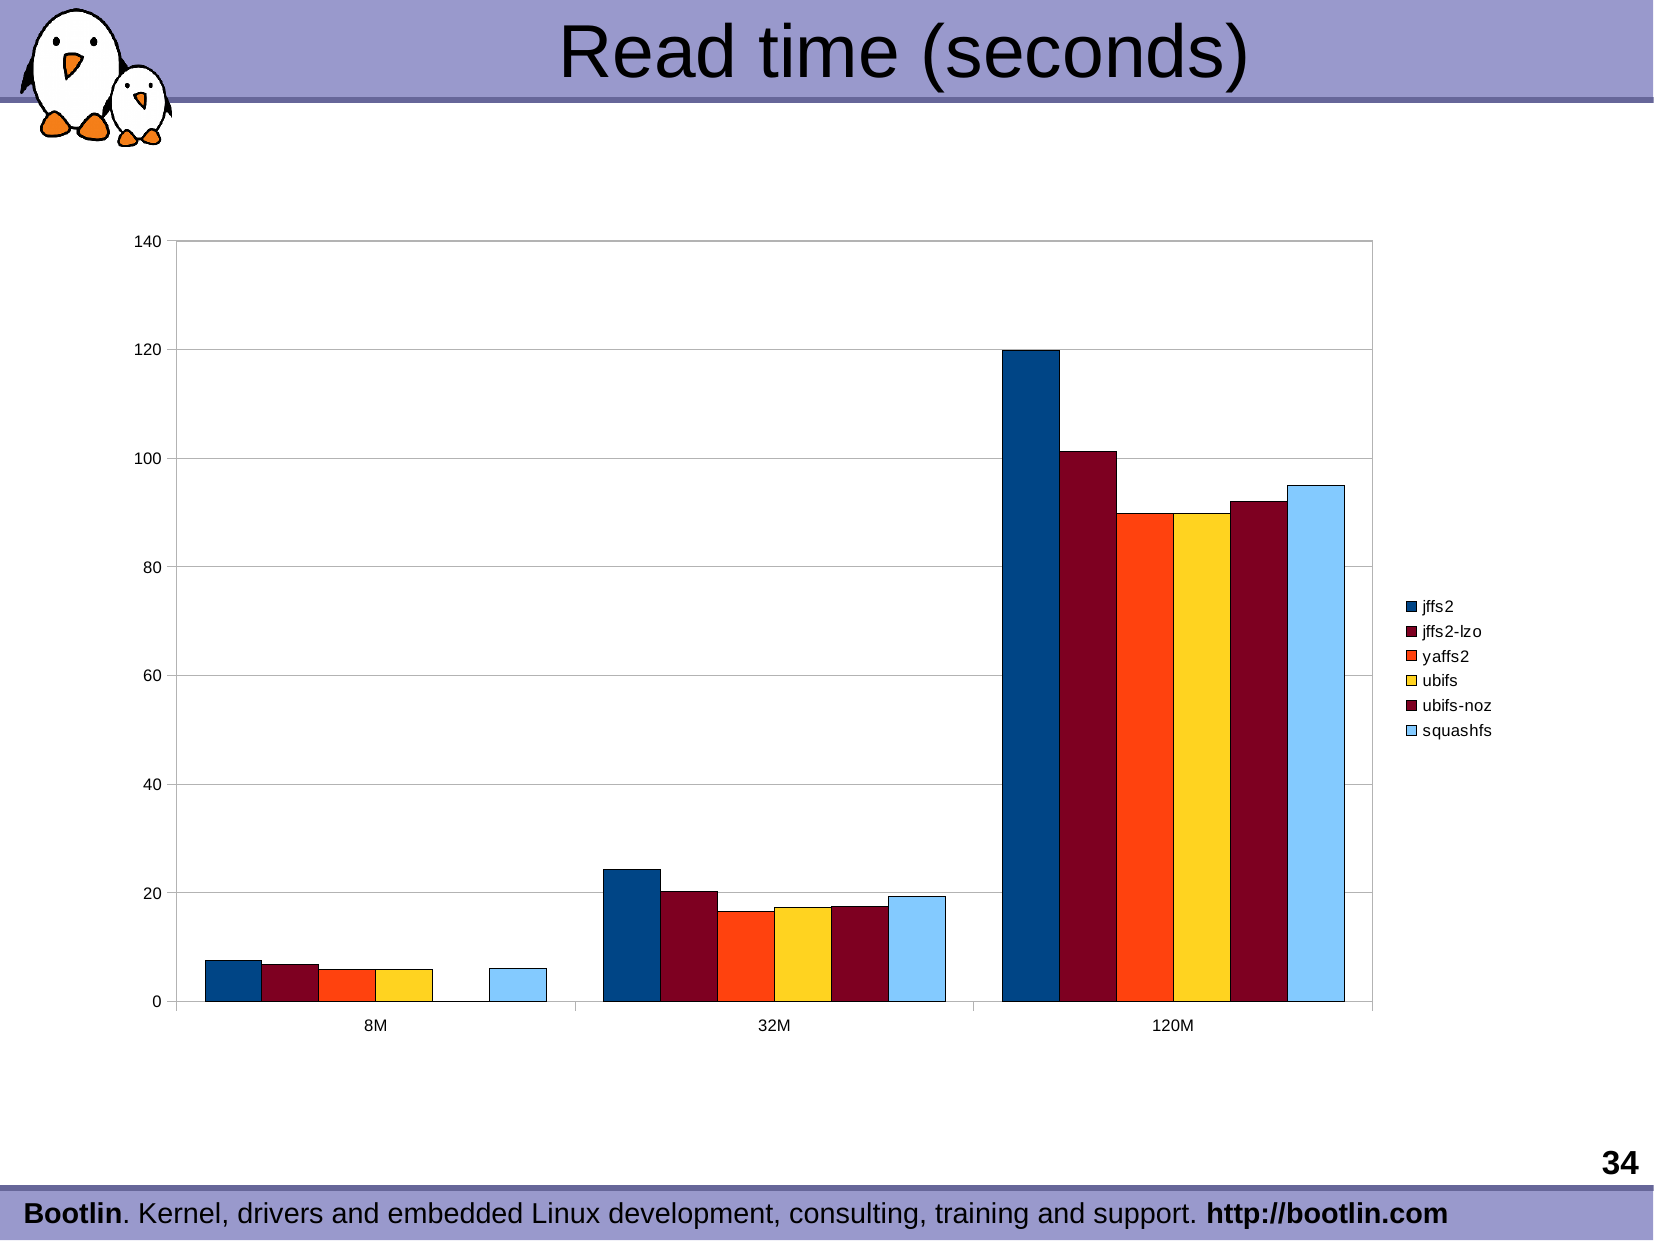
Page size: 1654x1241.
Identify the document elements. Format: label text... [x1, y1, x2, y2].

chart [105, 216, 1518, 1066]
title Read time (seconds) [178, 5, 1631, 97]
picture [20, 8, 172, 147]
